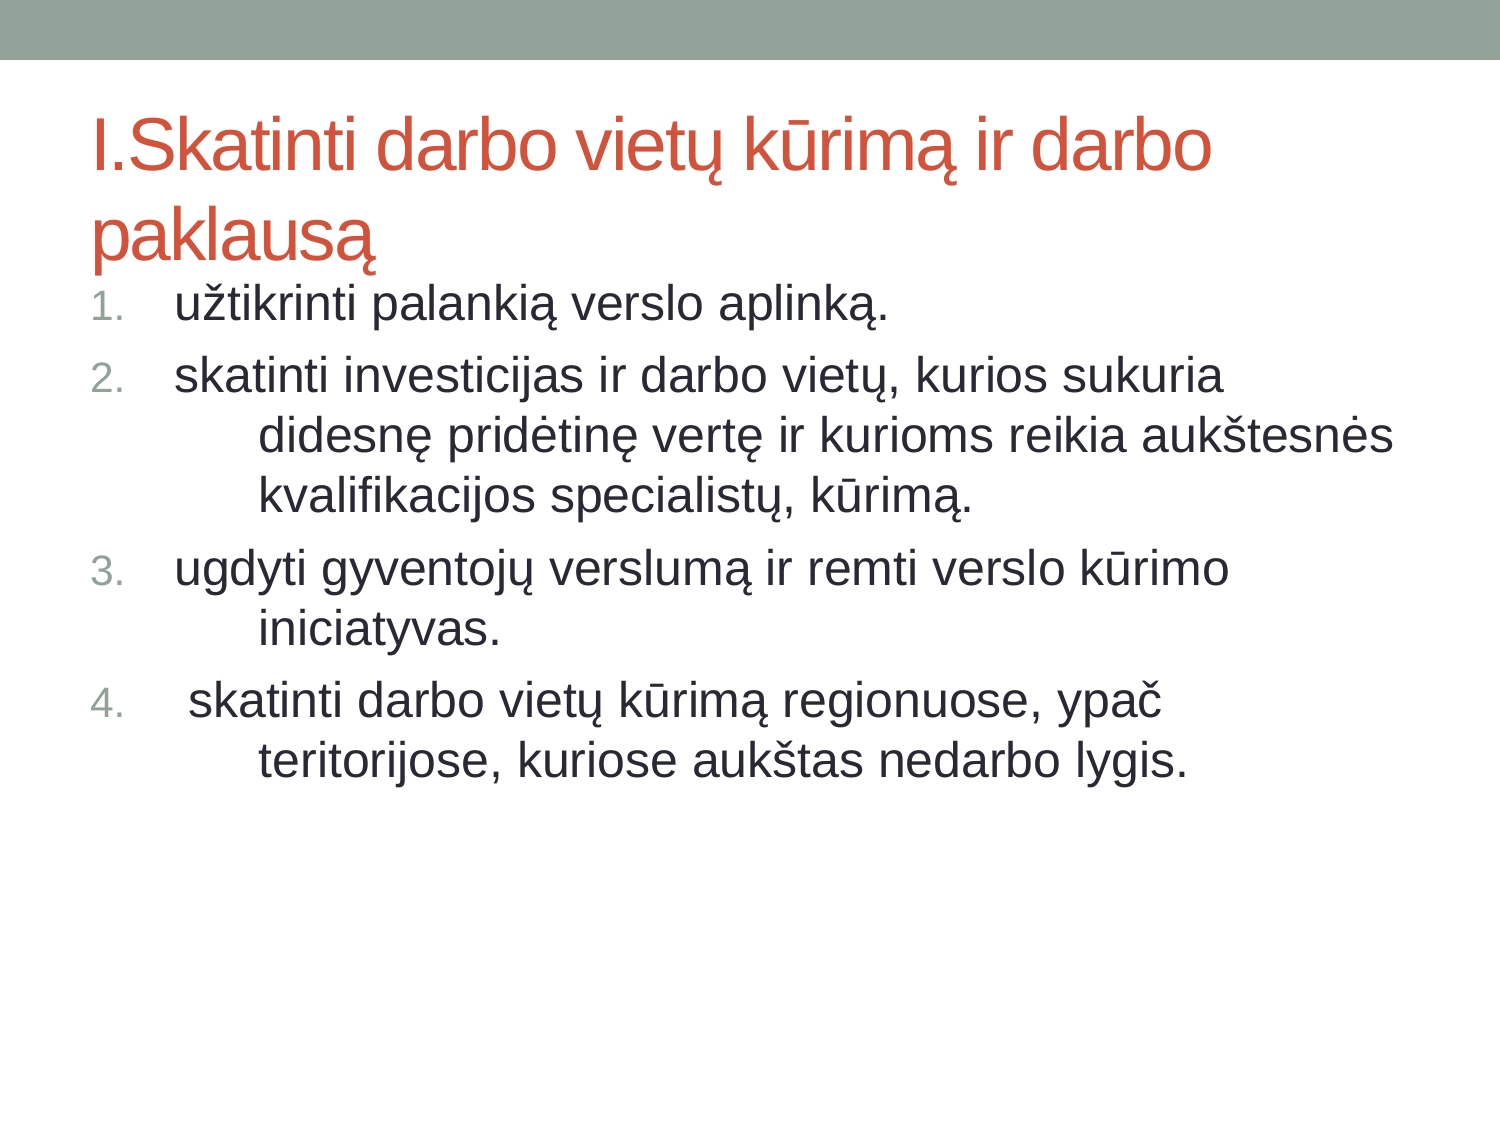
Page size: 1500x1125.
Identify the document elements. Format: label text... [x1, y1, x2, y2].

title I.Skatinti darbo vietų kūrimą ir darbo paklausą [75, 87, 1426, 251]
list užtikrinti palankią verslo aplinką. skatinti investicijas ir darbo vietų, kurios sukuria didesnę pridėtinę vertę ir kurioms reikia aukštesnės kvalifikacijos specialistų, kūrimą. ugdyti gyventojų verslumą ir remti verslo kūrimo iniciatyvas. skatinti darbo vietų kūrimą regionuose, ypač teritorijose, kuriose aukštas nedarbo lygis. [75, 262, 1426, 1063]
